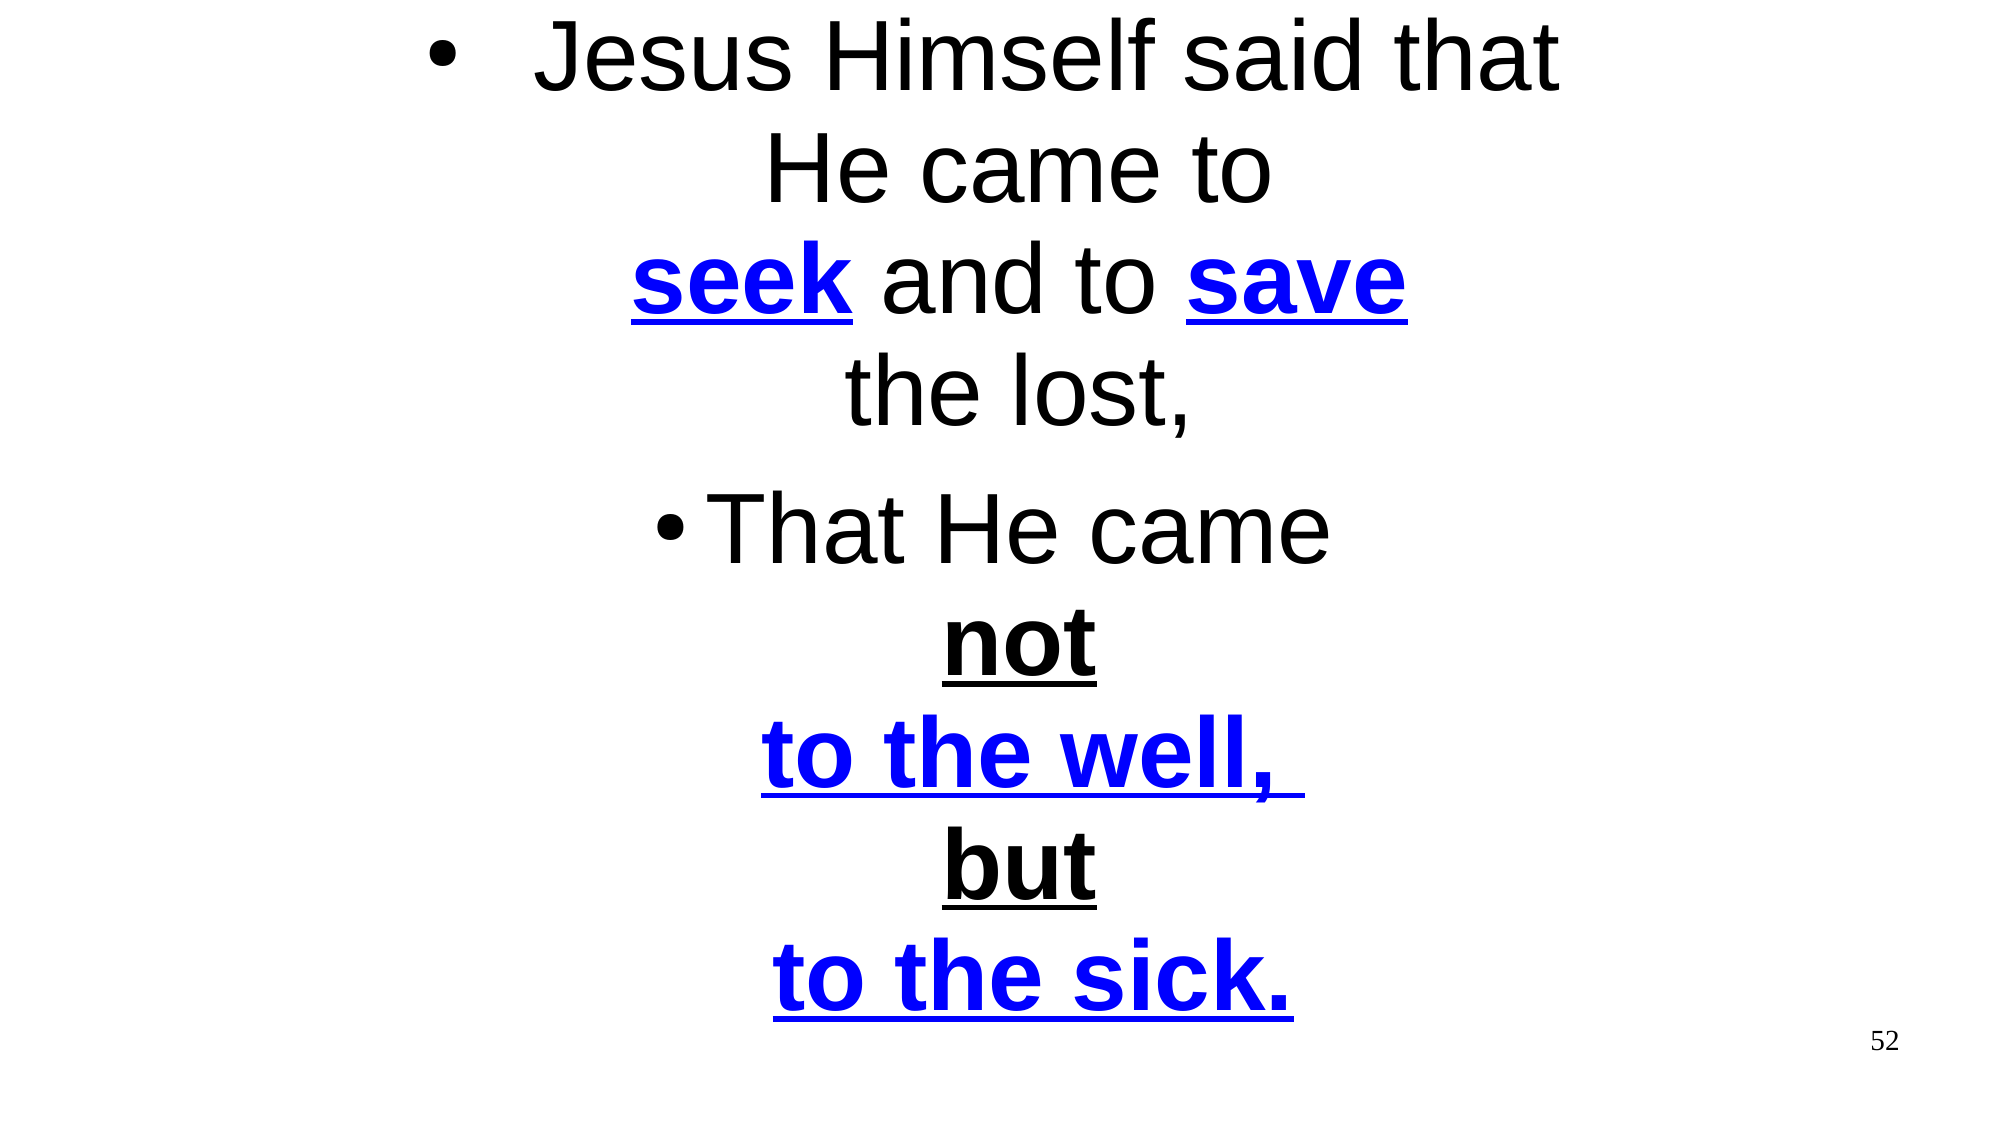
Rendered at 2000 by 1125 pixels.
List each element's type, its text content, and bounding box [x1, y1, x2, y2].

list Jesus Himself said that He came to seek and to save the lost, That He came not to the well, but to the sick. [0, 0, 1996, 1123]
